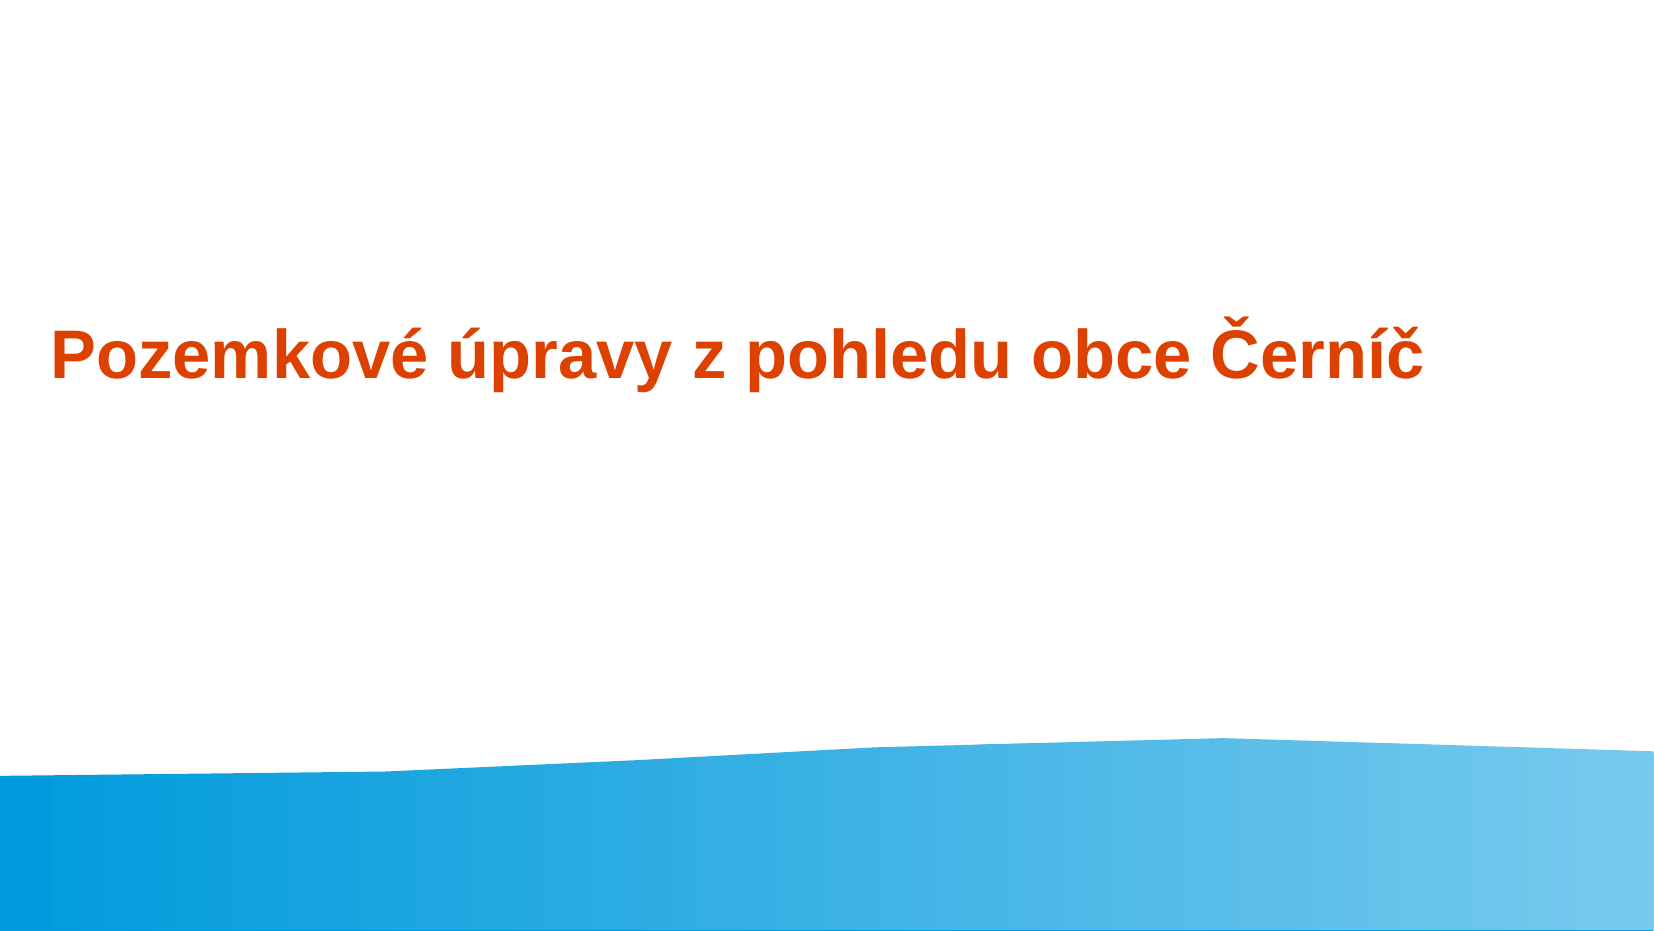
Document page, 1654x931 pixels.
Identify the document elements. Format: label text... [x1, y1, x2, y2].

title Pozemkové úpravy z pohledu obce Černíč [0, 265, 1477, 443]
